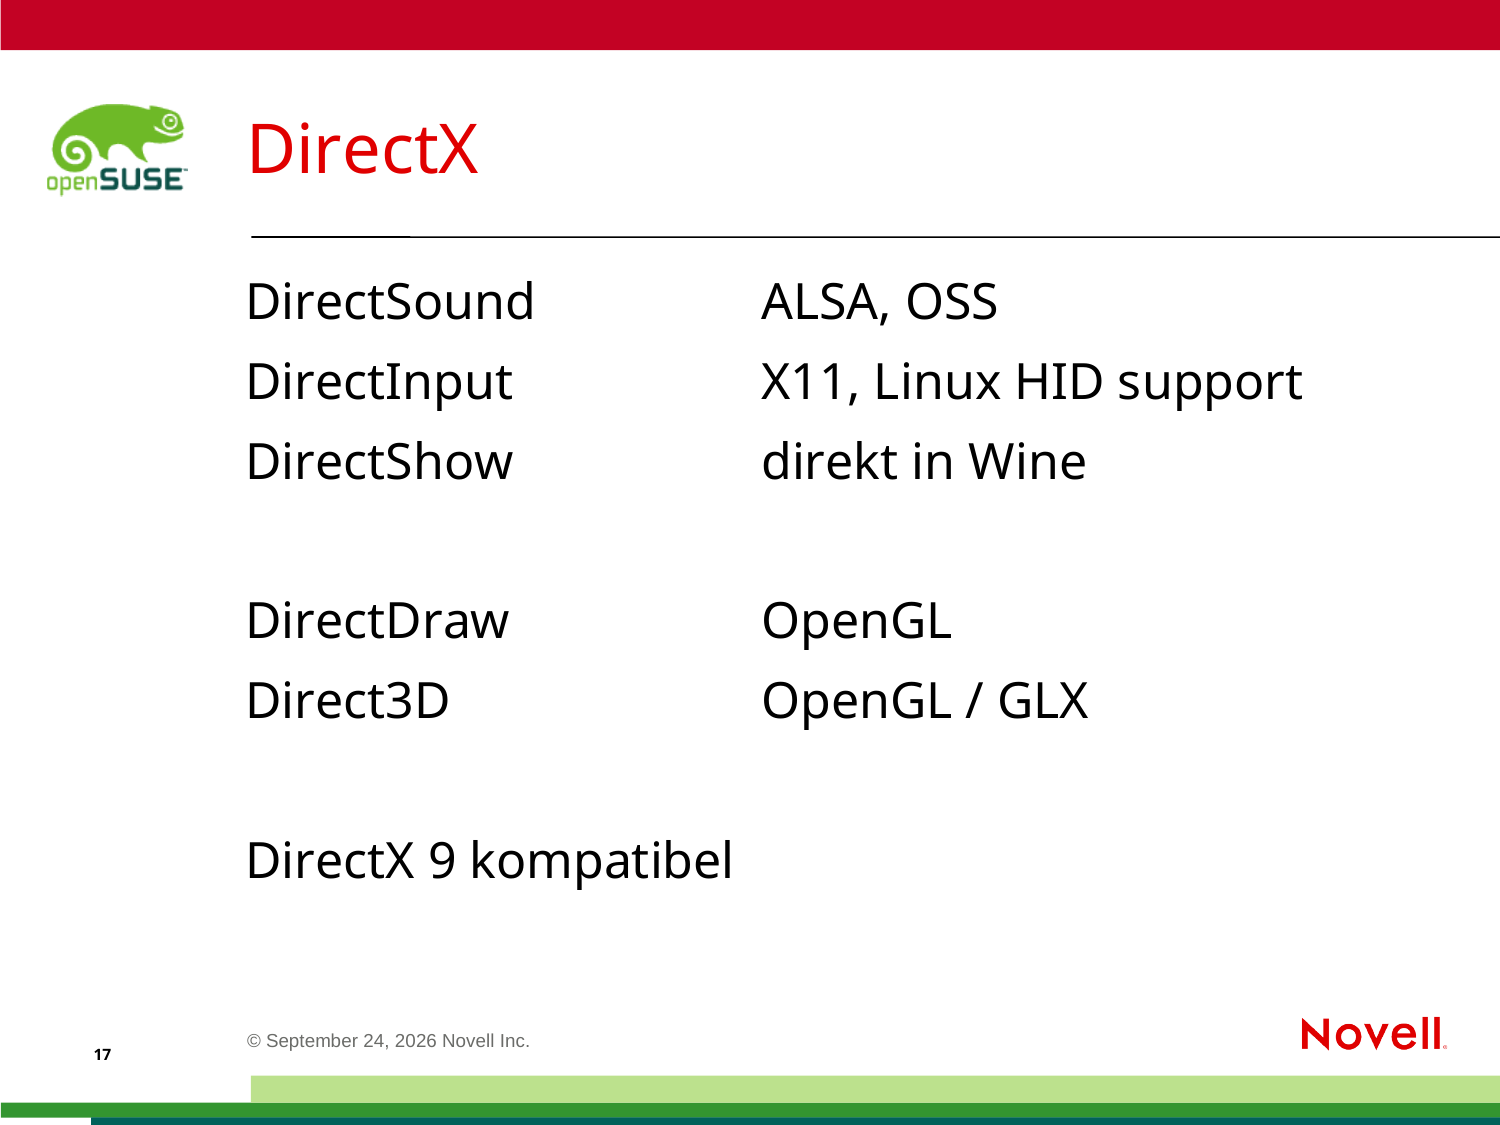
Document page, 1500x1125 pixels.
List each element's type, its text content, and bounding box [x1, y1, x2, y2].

title DirectX [246, 68, 1409, 231]
picture [47, 104, 188, 197]
list DirectSound ALSA, OSS DirectInput X11, Linux HID support DirectShow direkt in Wine DirectDraw OpenGL Direct3D OpenGL / GLX DirectX 9 kompatibel [245, 267, 1458, 980]
picture [1295, 1011, 1453, 1056]
